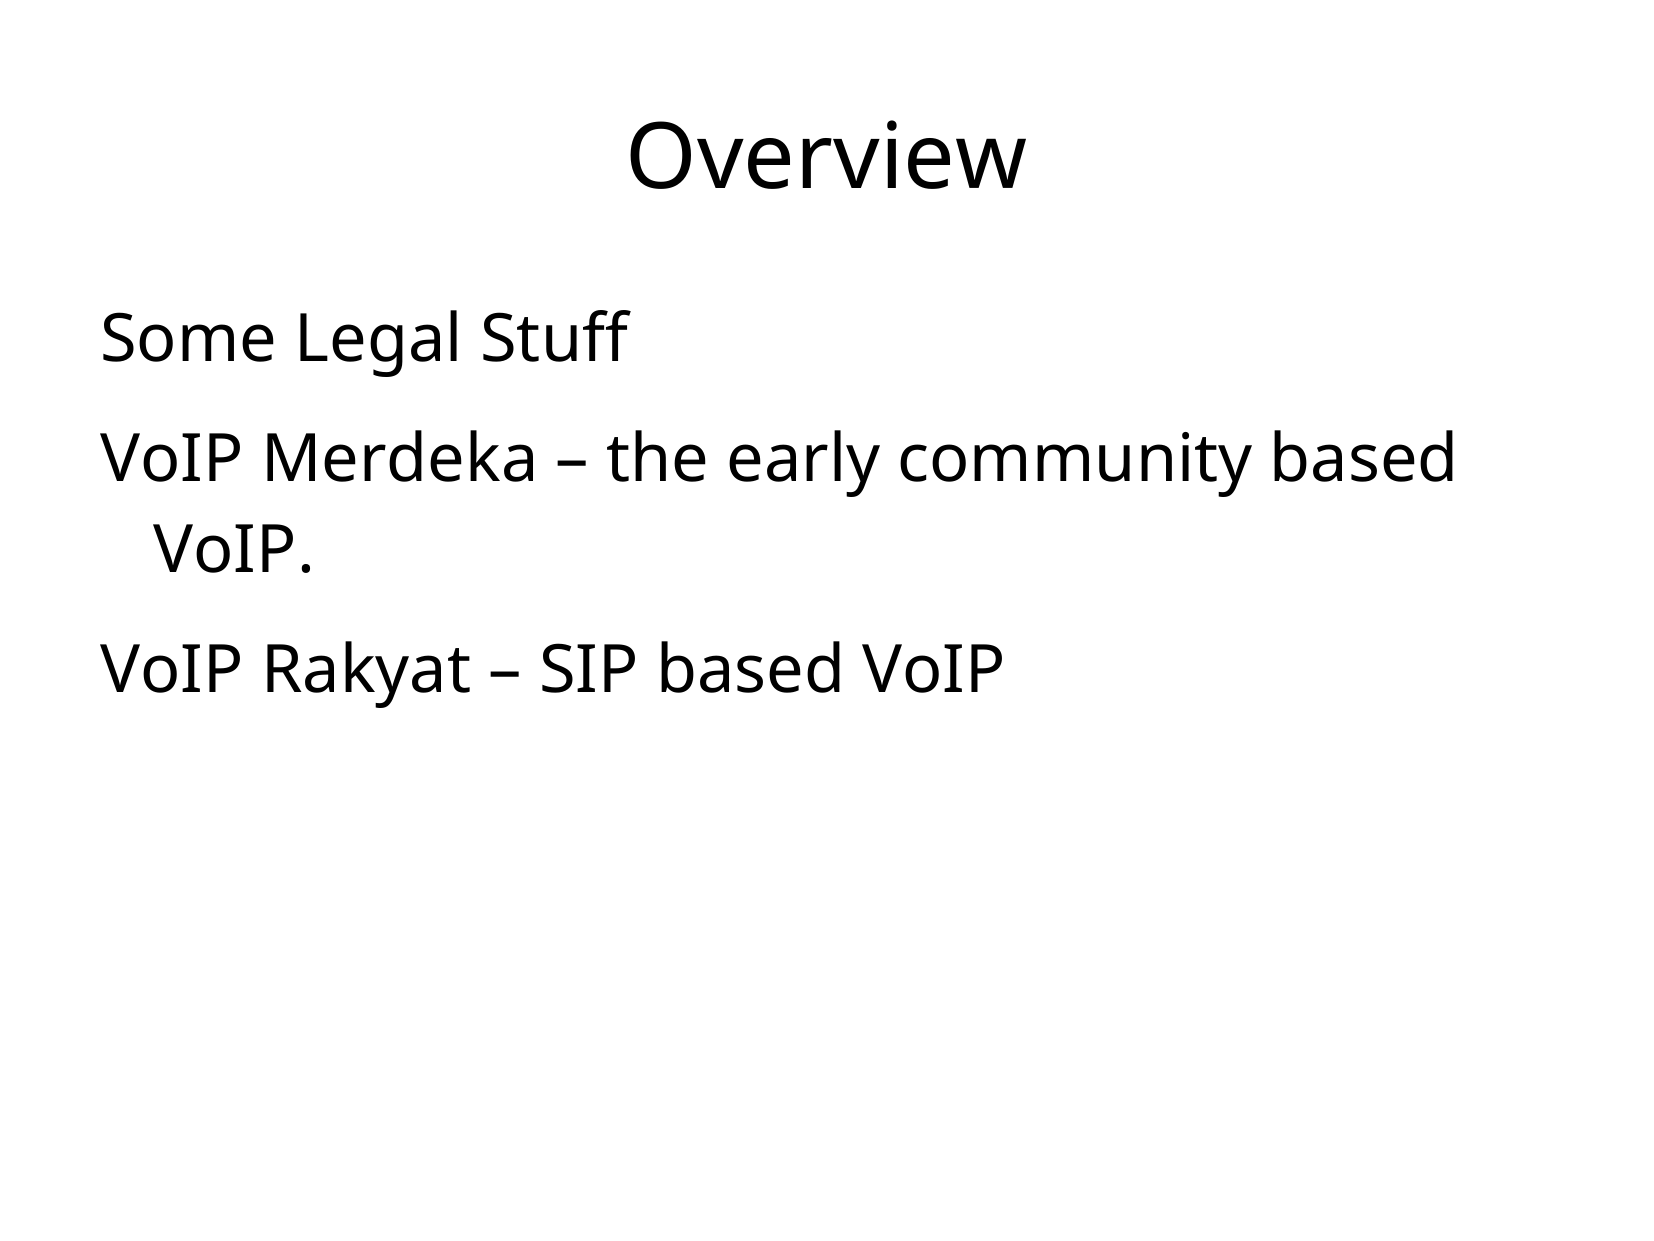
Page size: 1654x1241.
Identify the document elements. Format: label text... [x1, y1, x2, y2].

title Overview [82, 49, 1571, 257]
list Some Legal Stuff VoIP Merdeka – the early community based VoIP. VoIP Rakyat – SIP based VoIP [82, 290, 1571, 1109]
